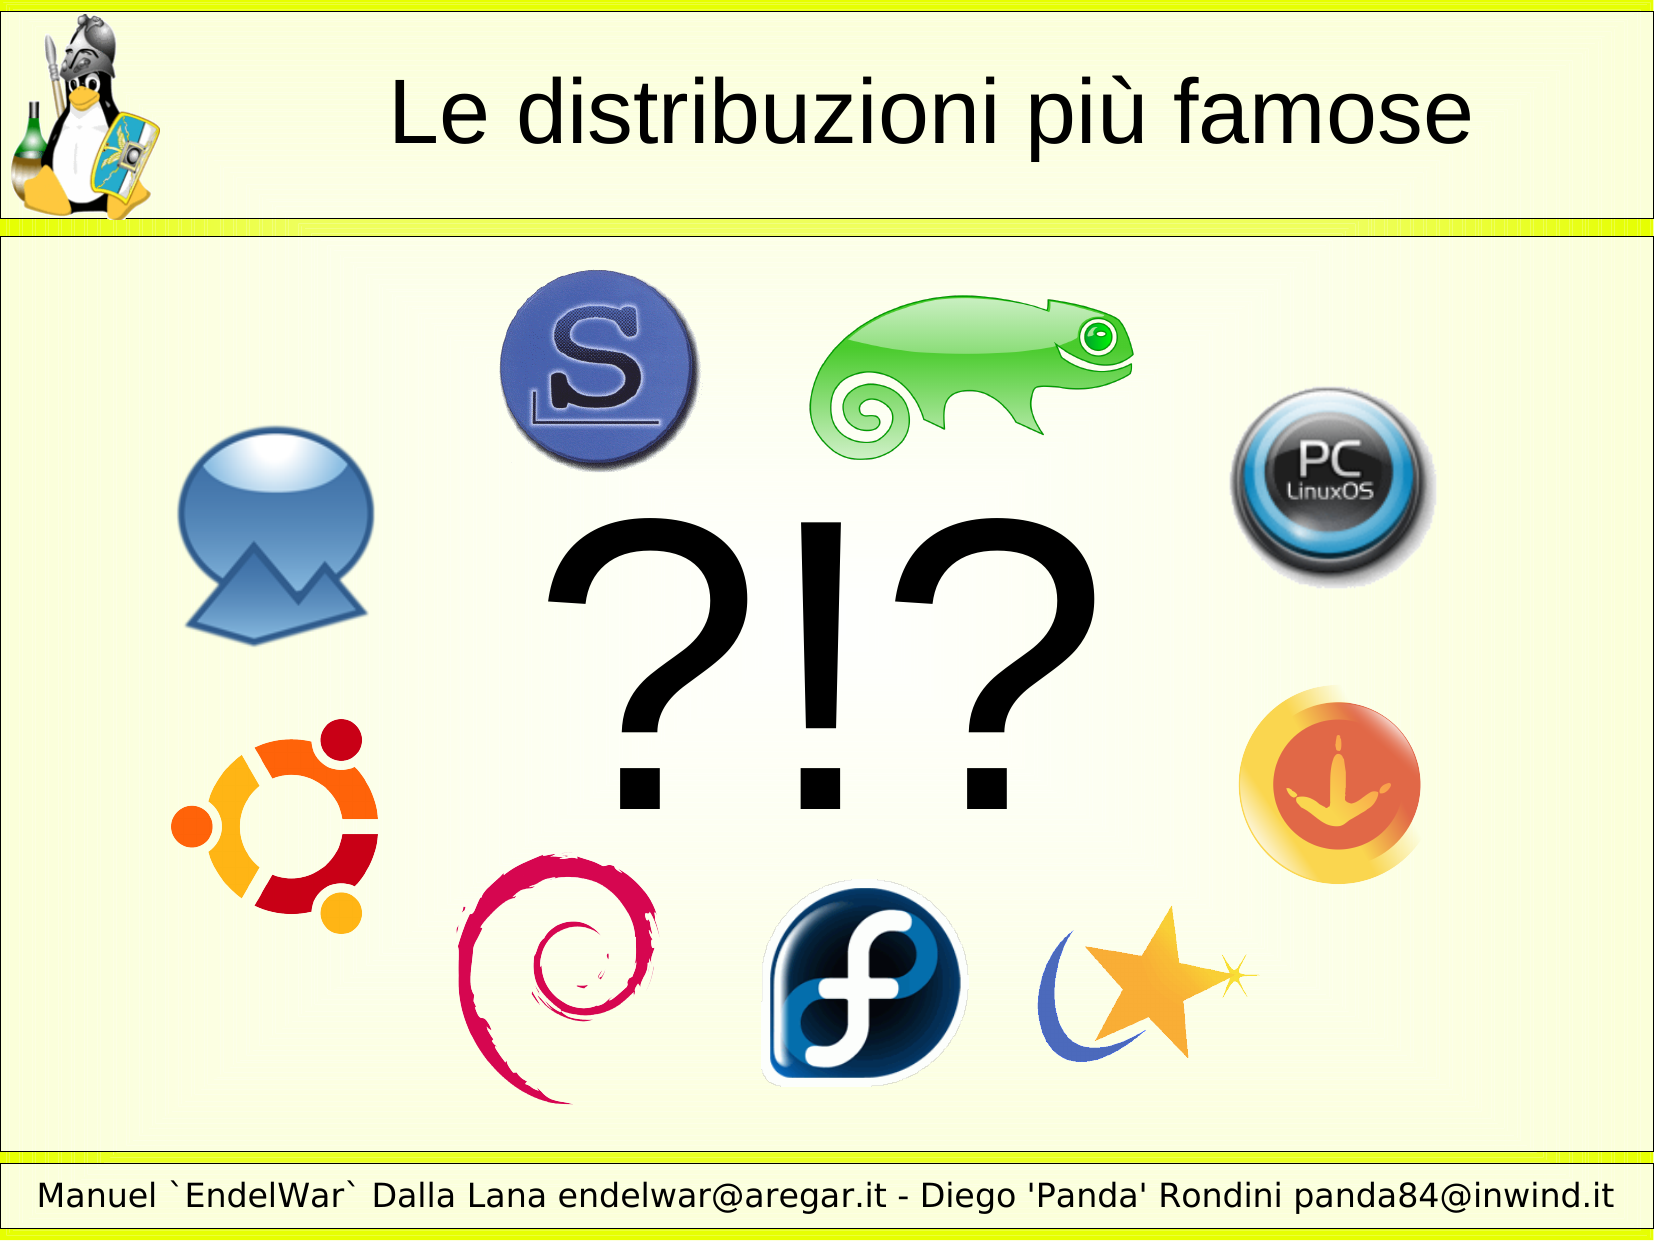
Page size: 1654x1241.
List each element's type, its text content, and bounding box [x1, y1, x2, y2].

picture [171, 419, 382, 656]
picture [11, 14, 160, 220]
picture [1015, 679, 1447, 1117]
picture [171, 719, 378, 934]
picture [1210, 377, 1447, 603]
picture [454, 850, 662, 1106]
picture [761, 906, 969, 1087]
title Le distribuzioni più famose [228, 31, 1636, 194]
text_box ?!? [516, 425, 1137, 906]
picture [496, 265, 707, 473]
picture [809, 295, 1134, 425]
